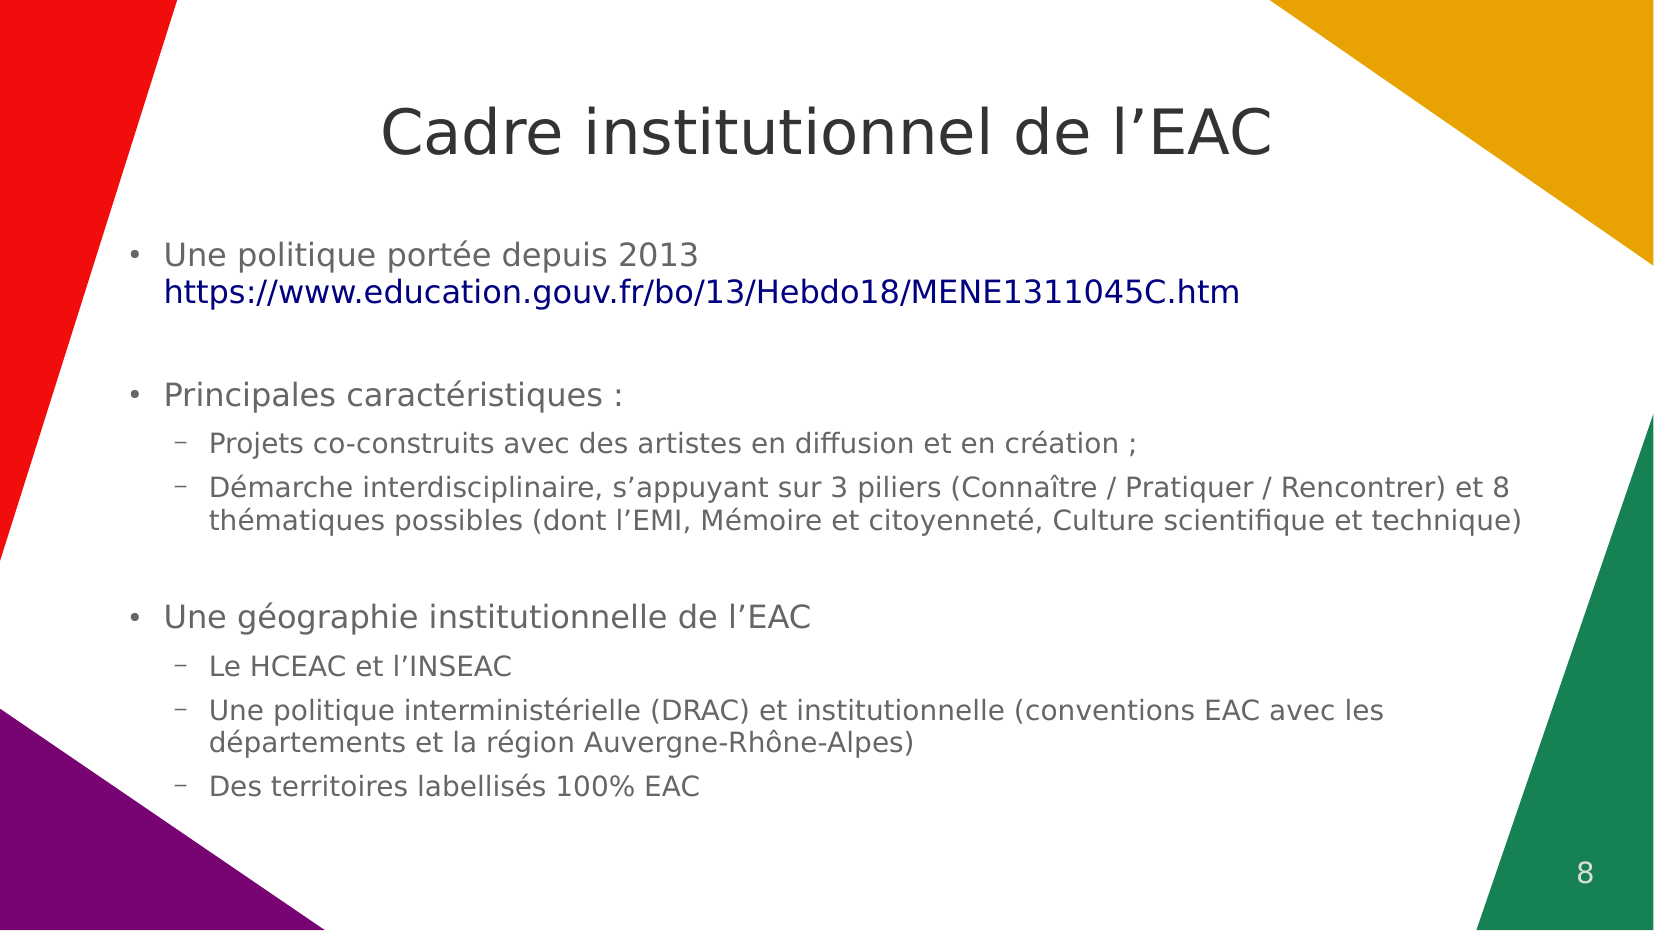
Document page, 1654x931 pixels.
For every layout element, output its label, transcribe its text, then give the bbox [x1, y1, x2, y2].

title Cadre institutionnel de l’EAC [118, 59, 1536, 207]
list Une politique portée depuis 2013 https://www.education.gouv.fr/bo/13/Hebdo18/MENE1311045C.htm Principales caractéristiques : Projets co-construits avec des artistes en diffusion et en création ; Démarche interdisciplinaire, s’appuyant sur 3 piliers (Connaître / Pratiquer / Rencontrer) et 8 thématiques possibles (dont l’EMI, Mémoire et citoyenneté, Culture scientifique et technique) Une géographie institutionnelle de l’EAC Le HCEAC et l’INSEAC Une politique interministérielle (DRAC) et institutionnelle (conventions EAC avec les départements et la région Auvergne-Rhône-Alpes) Des territoires labellisés 100% EAC [118, 236, 1536, 827]
